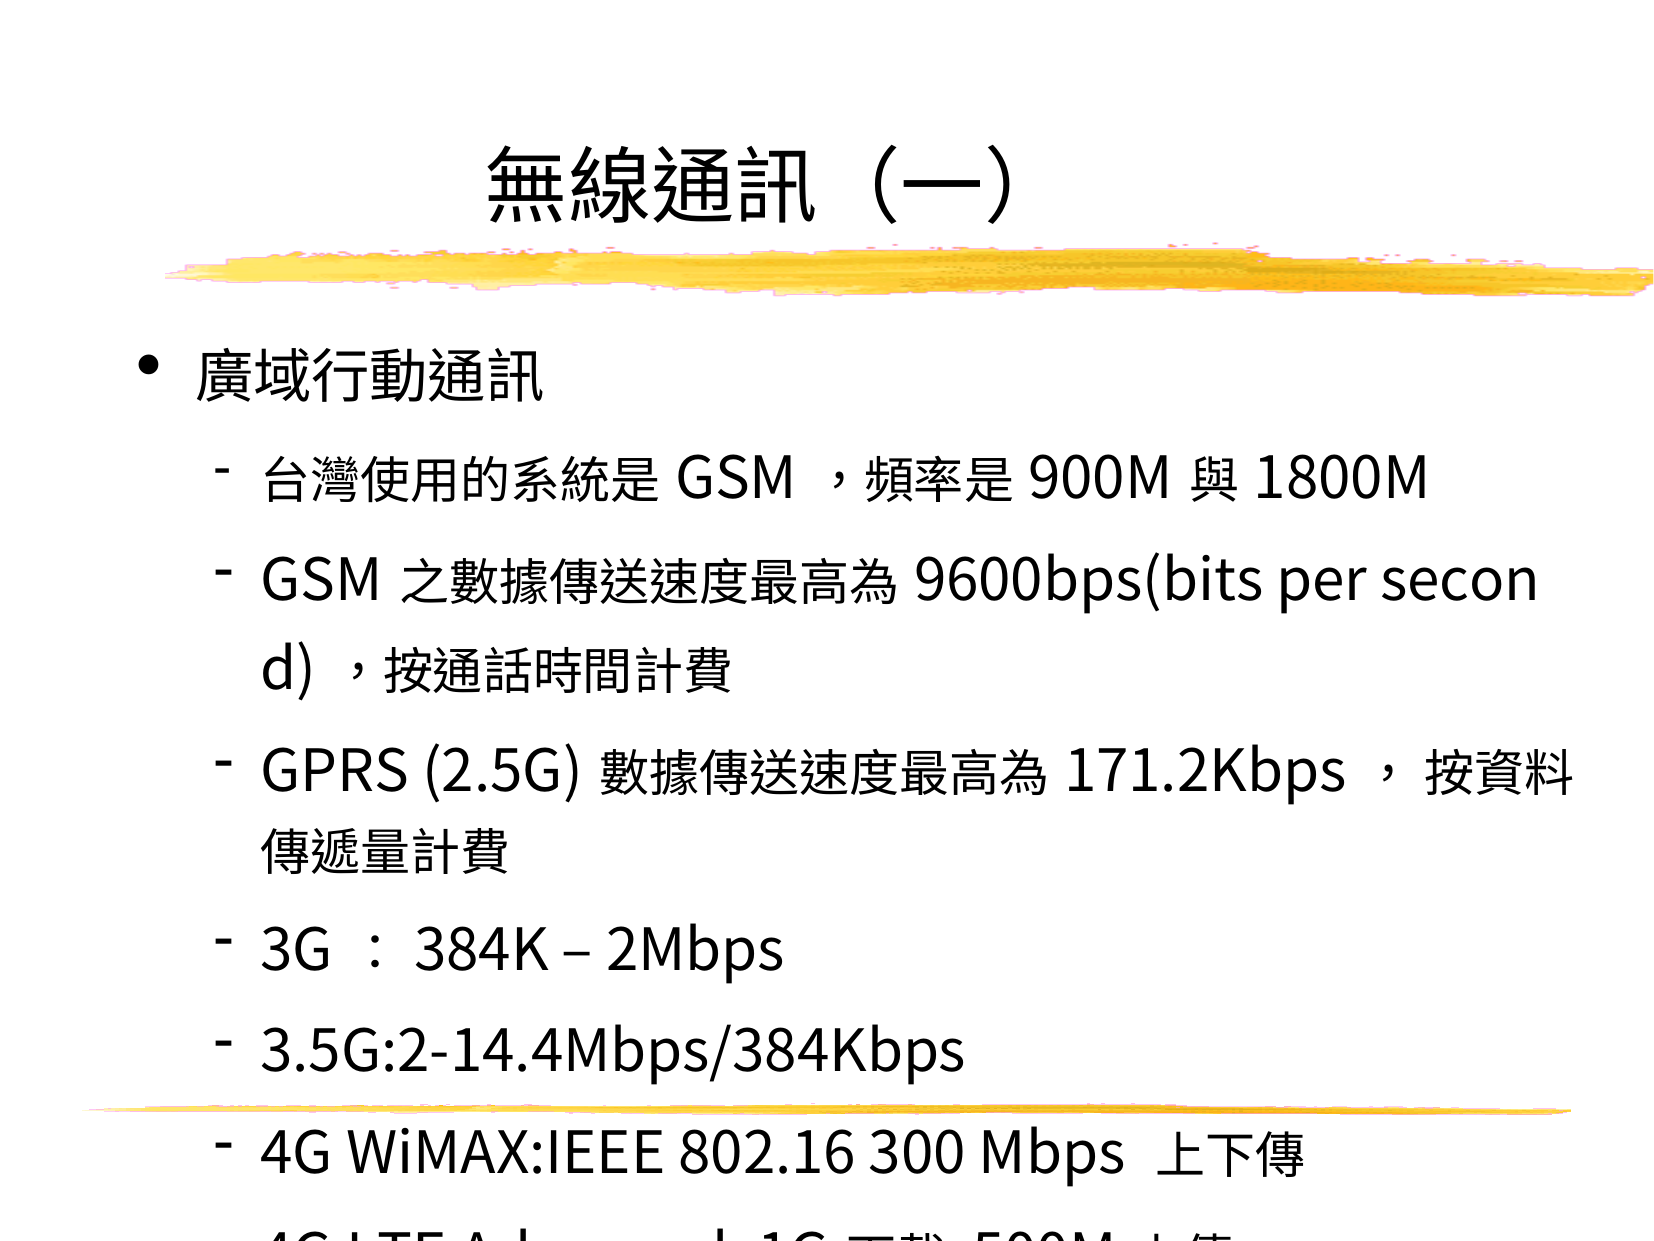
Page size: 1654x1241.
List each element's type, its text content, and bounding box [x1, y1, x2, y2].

title 無線通訊（一） [73, 41, 1479, 249]
picture [82, 1102, 124, 1117]
picture [165, 237, 1654, 308]
list 廣域行動通訊 台灣使用的系統是GSM，頻率是900M與1800M GSM之數據傳送速度最高為9600bps(bits per second)，按通話時間計費 GPRS (2.5G)數據傳送速度最高為171.2Kbps， 按資料傳遞量計費 3G：384K – 2Mbps 3.5G:2-14.4Mbps/384Kbps 4G WiMAX:IEEE 802.16 300 Mbps 上下傳 4G LTE Advanced: 1G下載 500M上傳 [124, 316, 1593, 1241]
